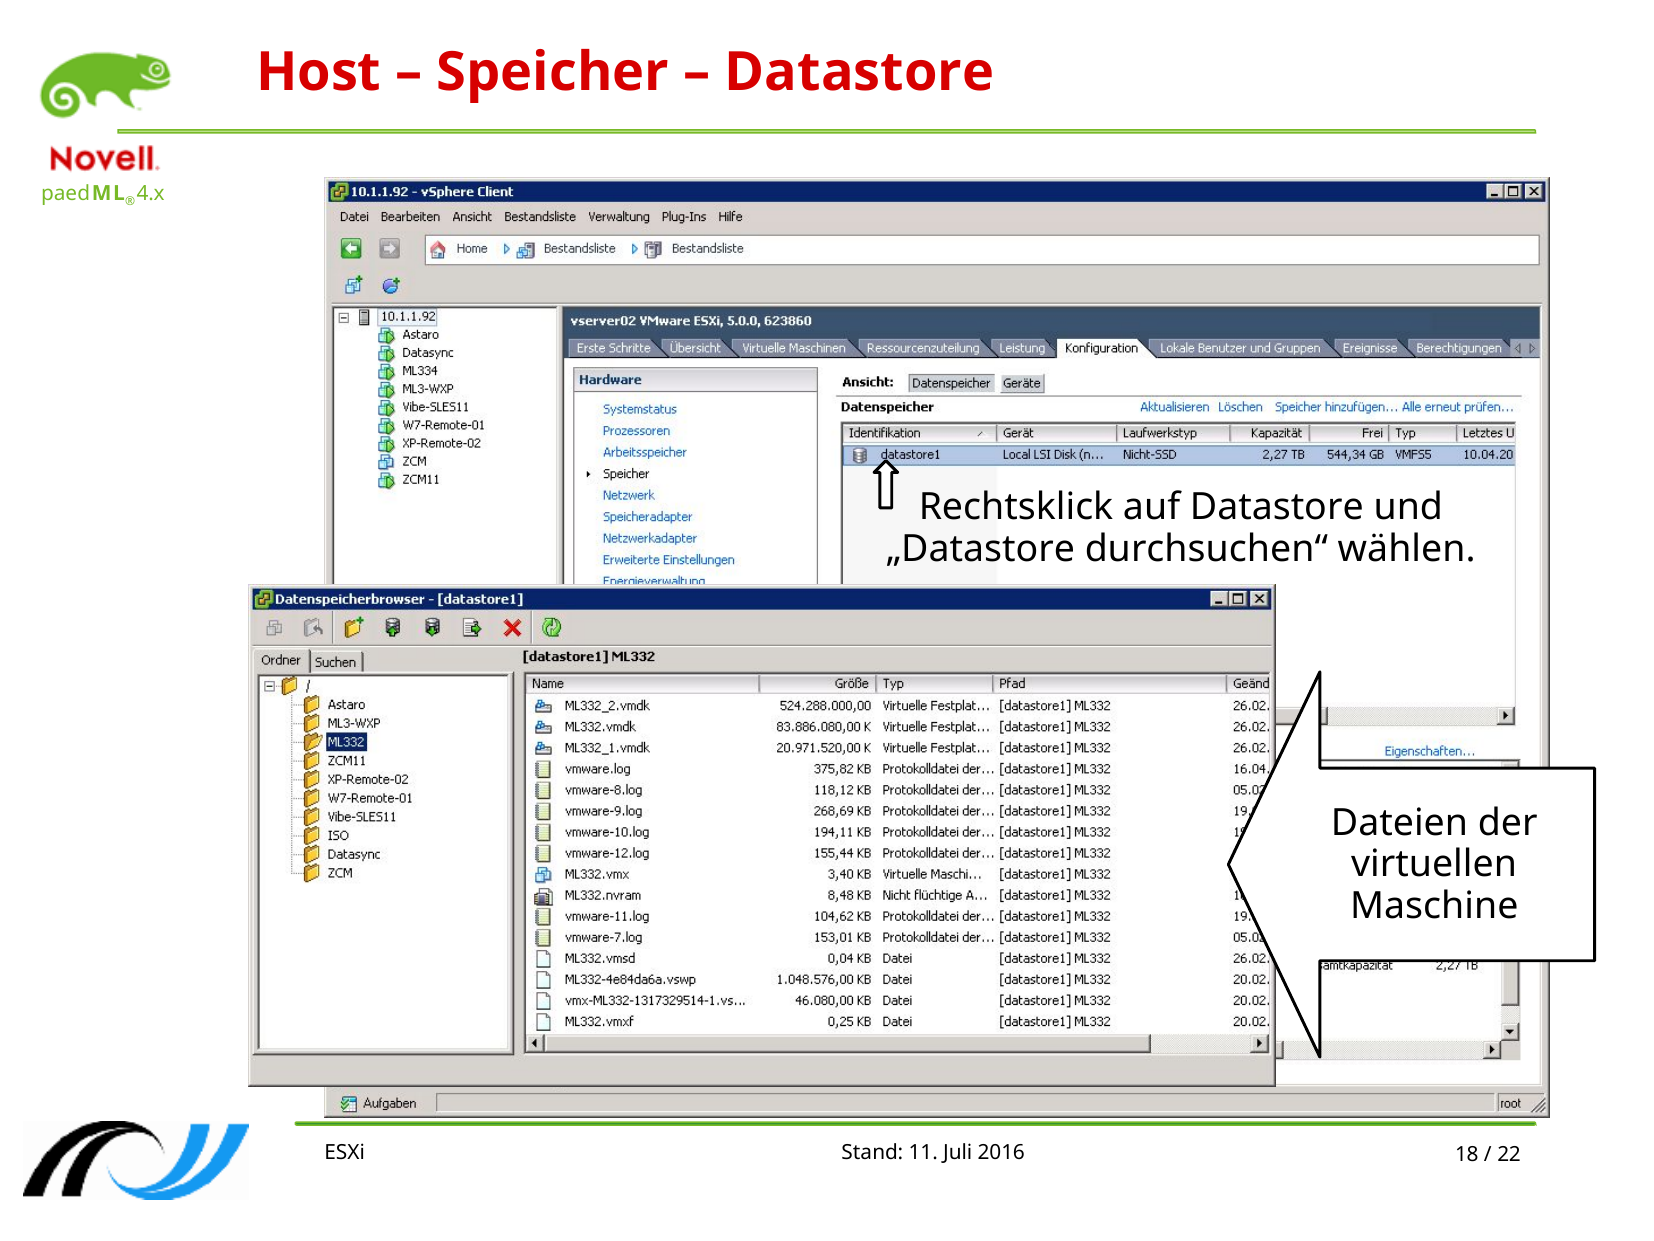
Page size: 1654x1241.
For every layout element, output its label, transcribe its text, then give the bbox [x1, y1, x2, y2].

text_box Dateien der virtuellen Maschine [1228, 671, 1595, 1058]
picture [26, 35, 184, 193]
title Host – Speicher – Datastore [256, 17, 1530, 121]
picture [23, 1121, 249, 1200]
picture [248, 177, 1550, 1118]
text_box Rechtsklick auf Datastore und „Datastore durchsuchen“ wählen. [850, 478, 1512, 622]
text_box [874, 460, 898, 508]
